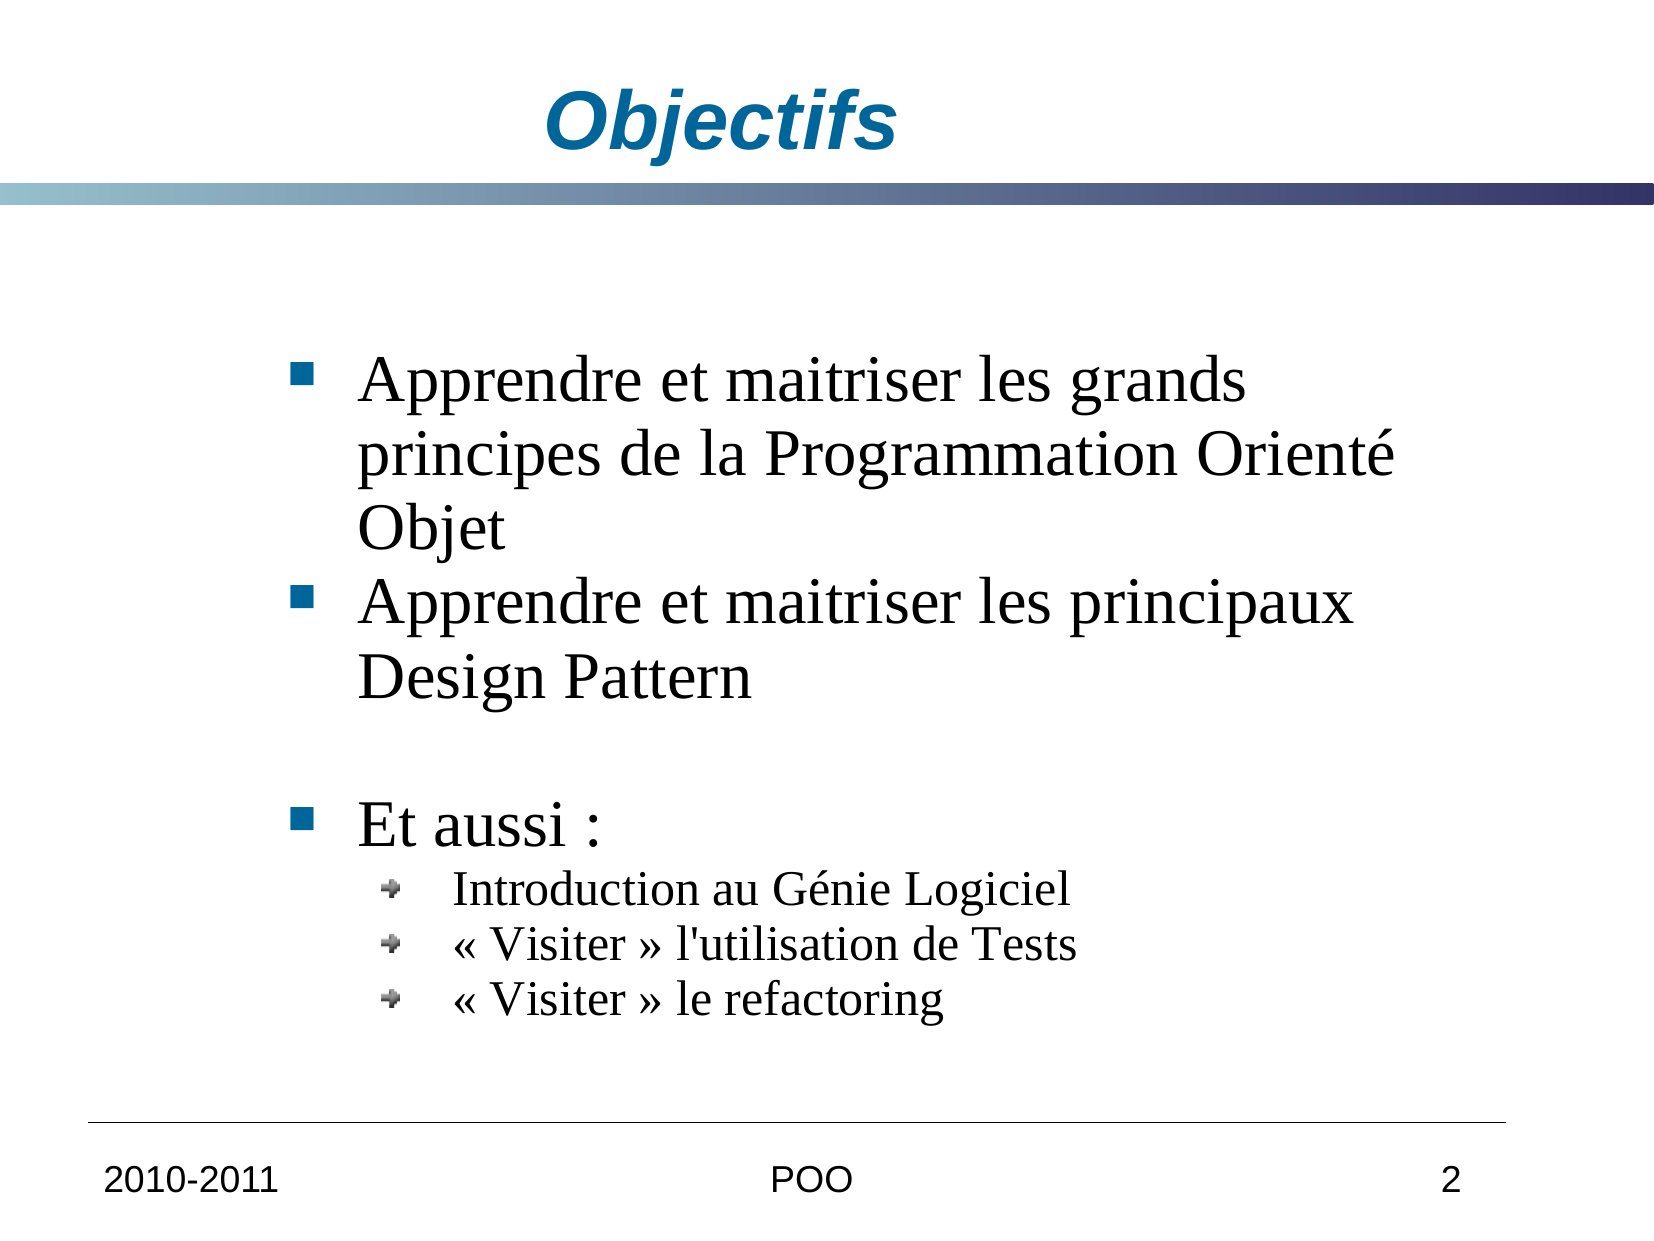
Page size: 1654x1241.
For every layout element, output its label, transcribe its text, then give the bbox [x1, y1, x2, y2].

list Apprendre et maitriser les grands principes de la Programmation Orienté Objet Apprendre et maitriser les principaux Design Pattern Et aussi : Introduction au Génie Logiciel « Visiter » l'utilisation de Tests « Visiter » le refactoring [275, 342, 1499, 1093]
title Objectifs [57, 73, 1387, 167]
